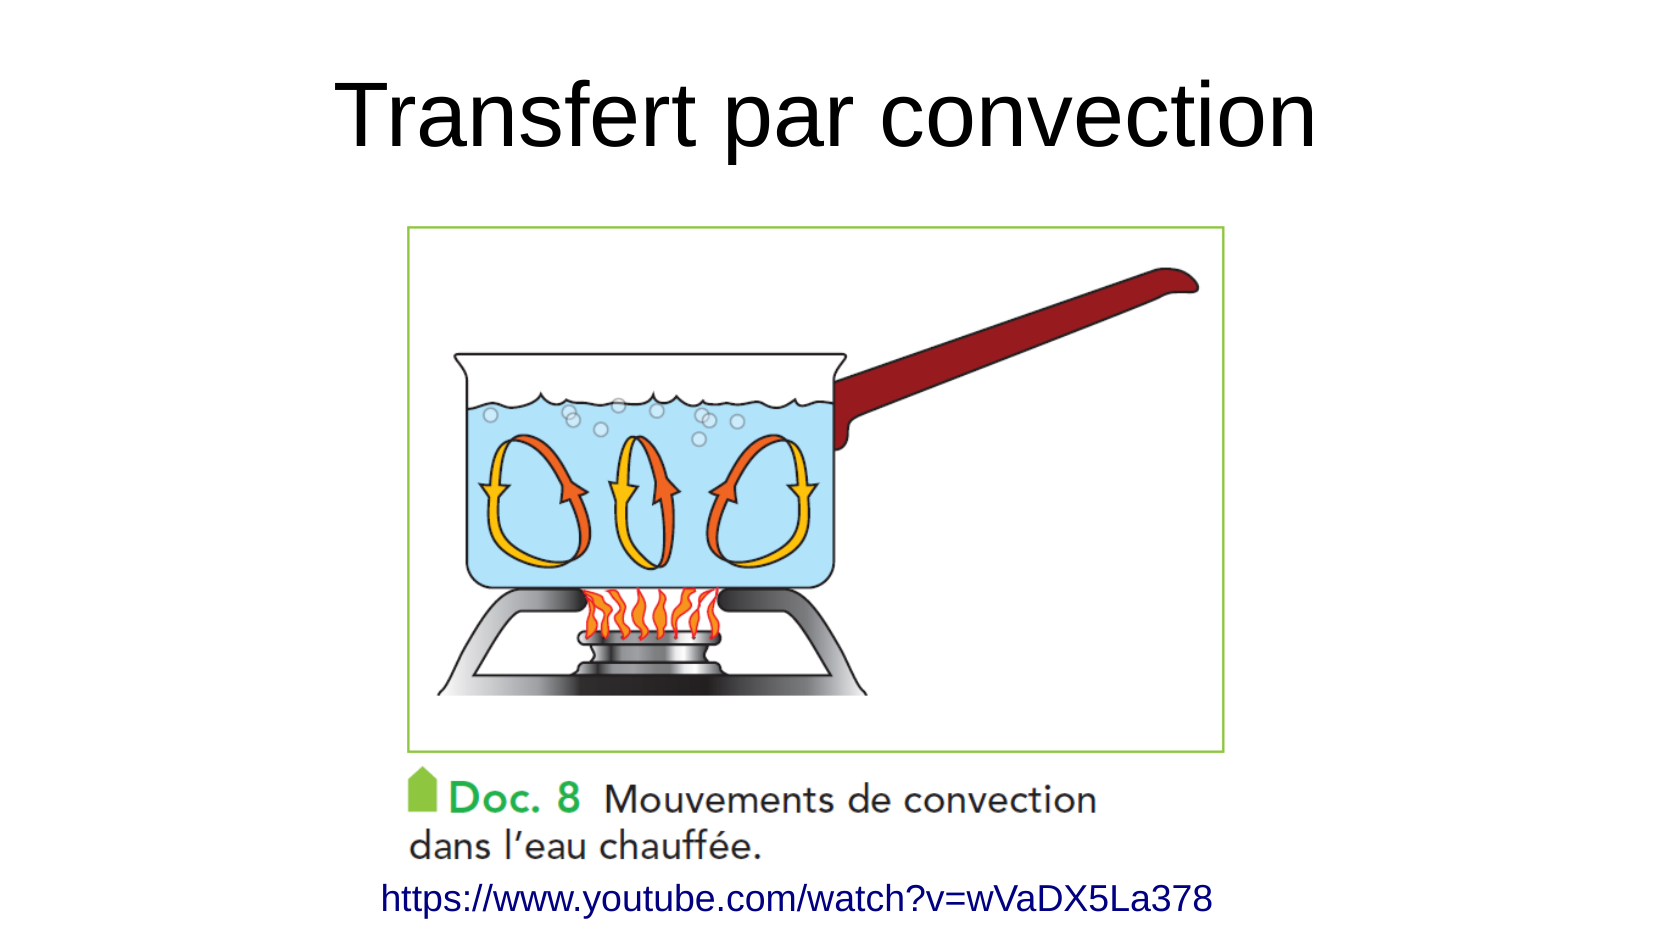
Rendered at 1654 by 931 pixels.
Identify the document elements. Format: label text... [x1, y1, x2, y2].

picture [377, 197, 1266, 875]
title Transfert par convection [82, 37, 1571, 193]
text_box https://www.youtube.com/watch?v=wVaDX5La378 [365, 869, 1229, 931]
